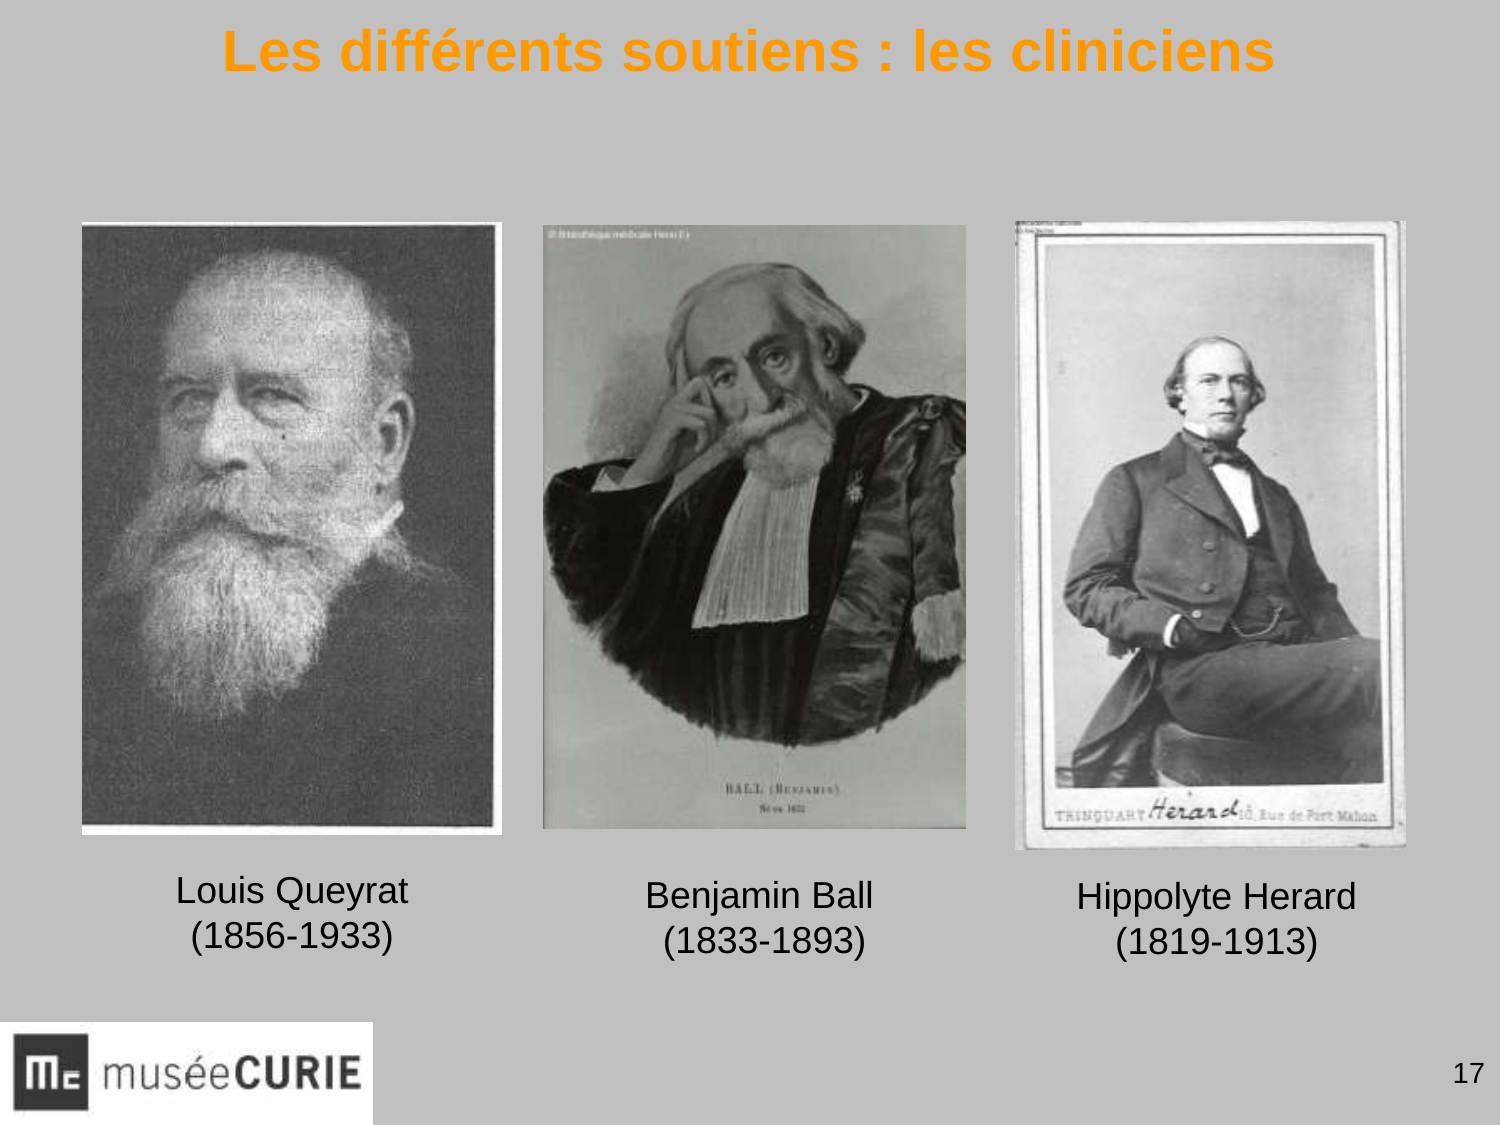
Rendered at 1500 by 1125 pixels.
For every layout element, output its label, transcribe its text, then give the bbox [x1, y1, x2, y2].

text_box <numéro> [1387, 1046, 1500, 1125]
text_box Louis Queyrat (1856-1933) [111, 858, 473, 964]
picture [543, 225, 966, 829]
text_box Benjamin Ball (1833-1893) [543, 863, 987, 970]
picture [82, 222, 502, 835]
picture [0, 1022, 373, 1125]
text_box Hippolyte Herard (1819-1913) [1027, 863, 1406, 970]
picture [1015, 221, 1406, 850]
text_box Les différents soutiens : les cliniciens [41, 18, 1459, 91]
